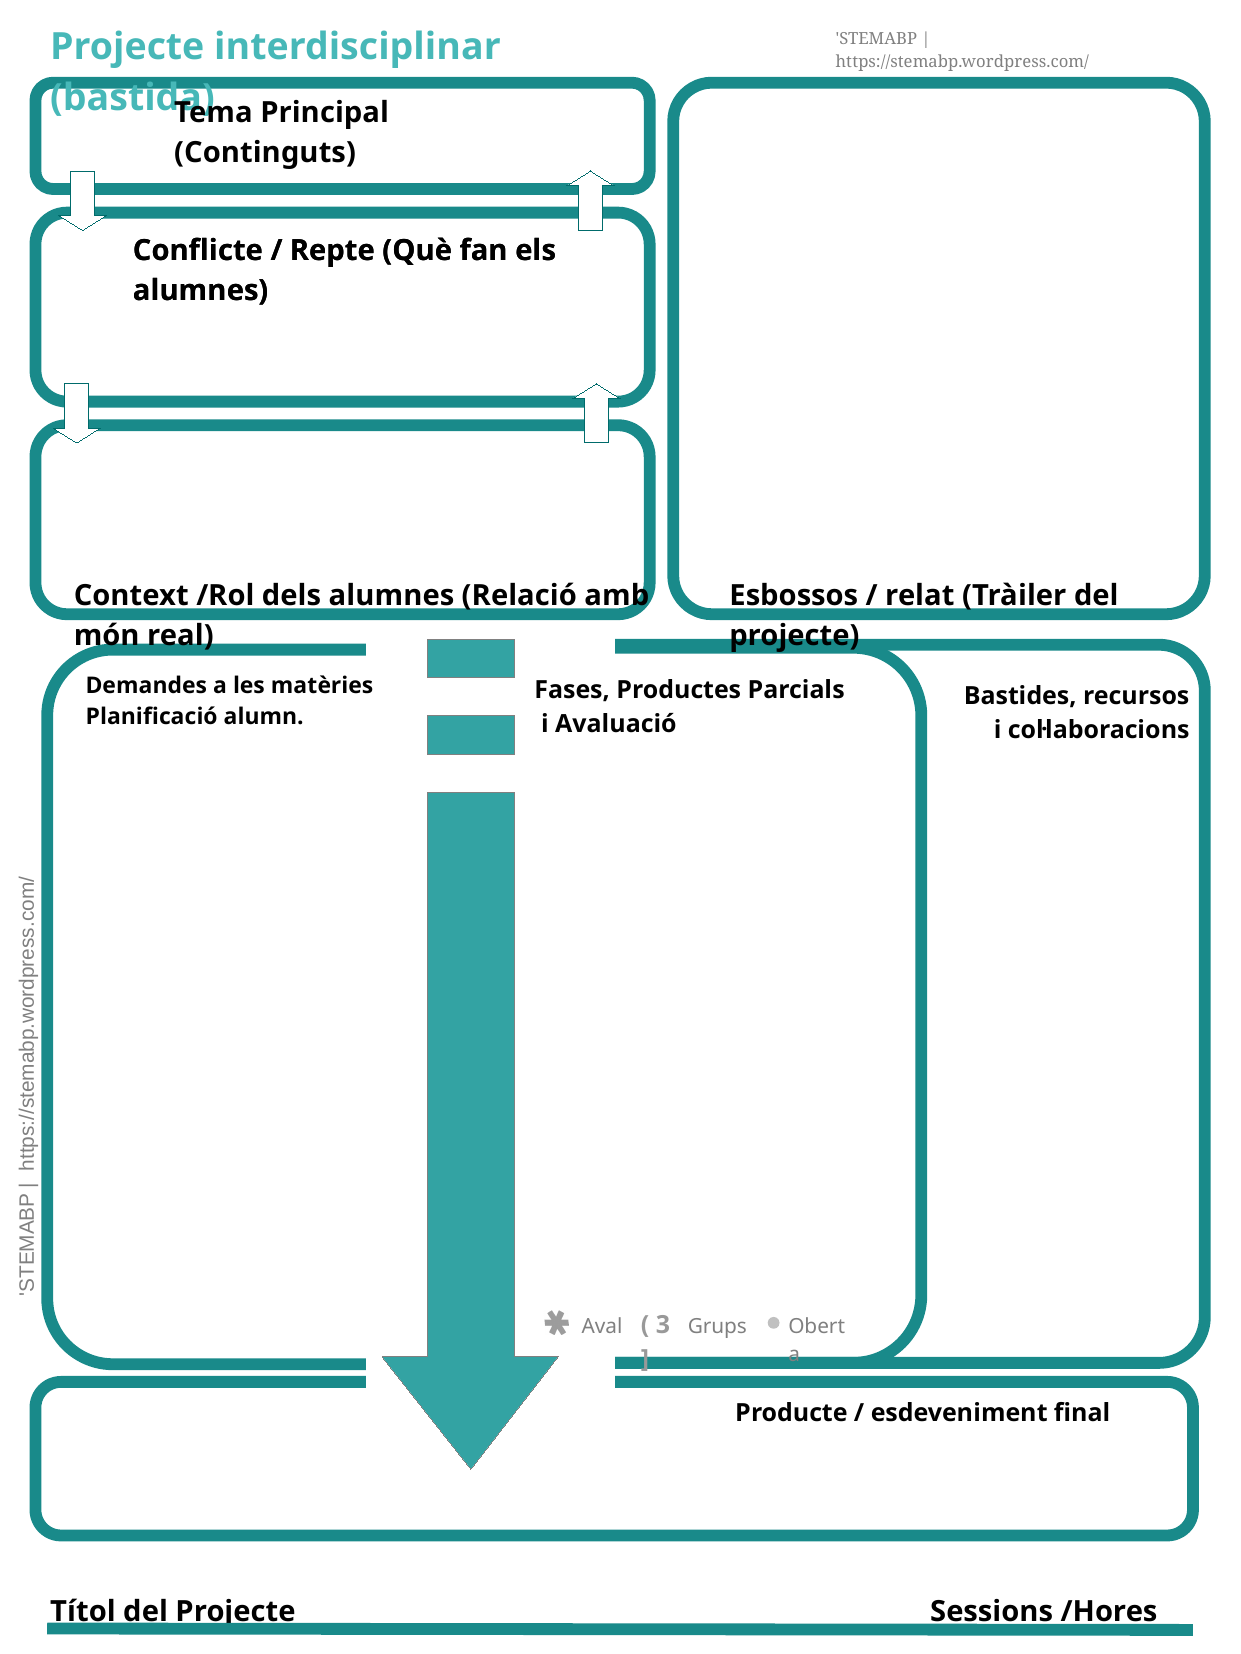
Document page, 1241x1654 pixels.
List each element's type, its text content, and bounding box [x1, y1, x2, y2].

text_box 'STEMABP | https://stemabp.wordpress.com/ [820, 19, 1205, 60]
text_box Títol del Projecte [35, 1582, 532, 1629]
text_box Esbossos / relat (Tràiler del projecte) [721, 566, 1170, 613]
text_box [58, 171, 107, 231]
picture [543, 1310, 570, 1335]
text_box Tema Principal (Continguts) [159, 84, 550, 130]
text_box Context /Rol dels alumnes (Relació amb món real) [59, 566, 721, 613]
text_box [53, 383, 101, 443]
text_box [566, 170, 615, 231]
text_box Fases, Productes Parcials i Avaluació [519, 664, 1016, 733]
text_box [572, 383, 621, 443]
text_box Sessions /Hores [915, 1582, 1199, 1629]
text_box Producte / esdeveniment final [720, 1387, 1217, 1430]
text_box [768, 1317, 773, 1329]
text_box Bastides, recursos i col·laboracions [850, 670, 1205, 739]
text_box ( 3 ] [625, 1299, 697, 1341]
text_box Demandes a les matèries Planificació alumn. [70, 661, 567, 726]
text_box Projecte interdisciplinar (bastida) [35, 11, 556, 67]
text_box [366, 715, 615, 1470]
text_box Aval [566, 1303, 662, 1341]
text_box Conflicte / Repte (Què fan els alumnes) [118, 221, 615, 268]
text_box Grups [673, 1303, 768, 1341]
text_box 'STEMABP | https://stemabp.wordpress.com/ [7, 496, 48, 1311]
text_box [366, 631, 615, 678]
text_box Oberta [773, 1303, 869, 1341]
